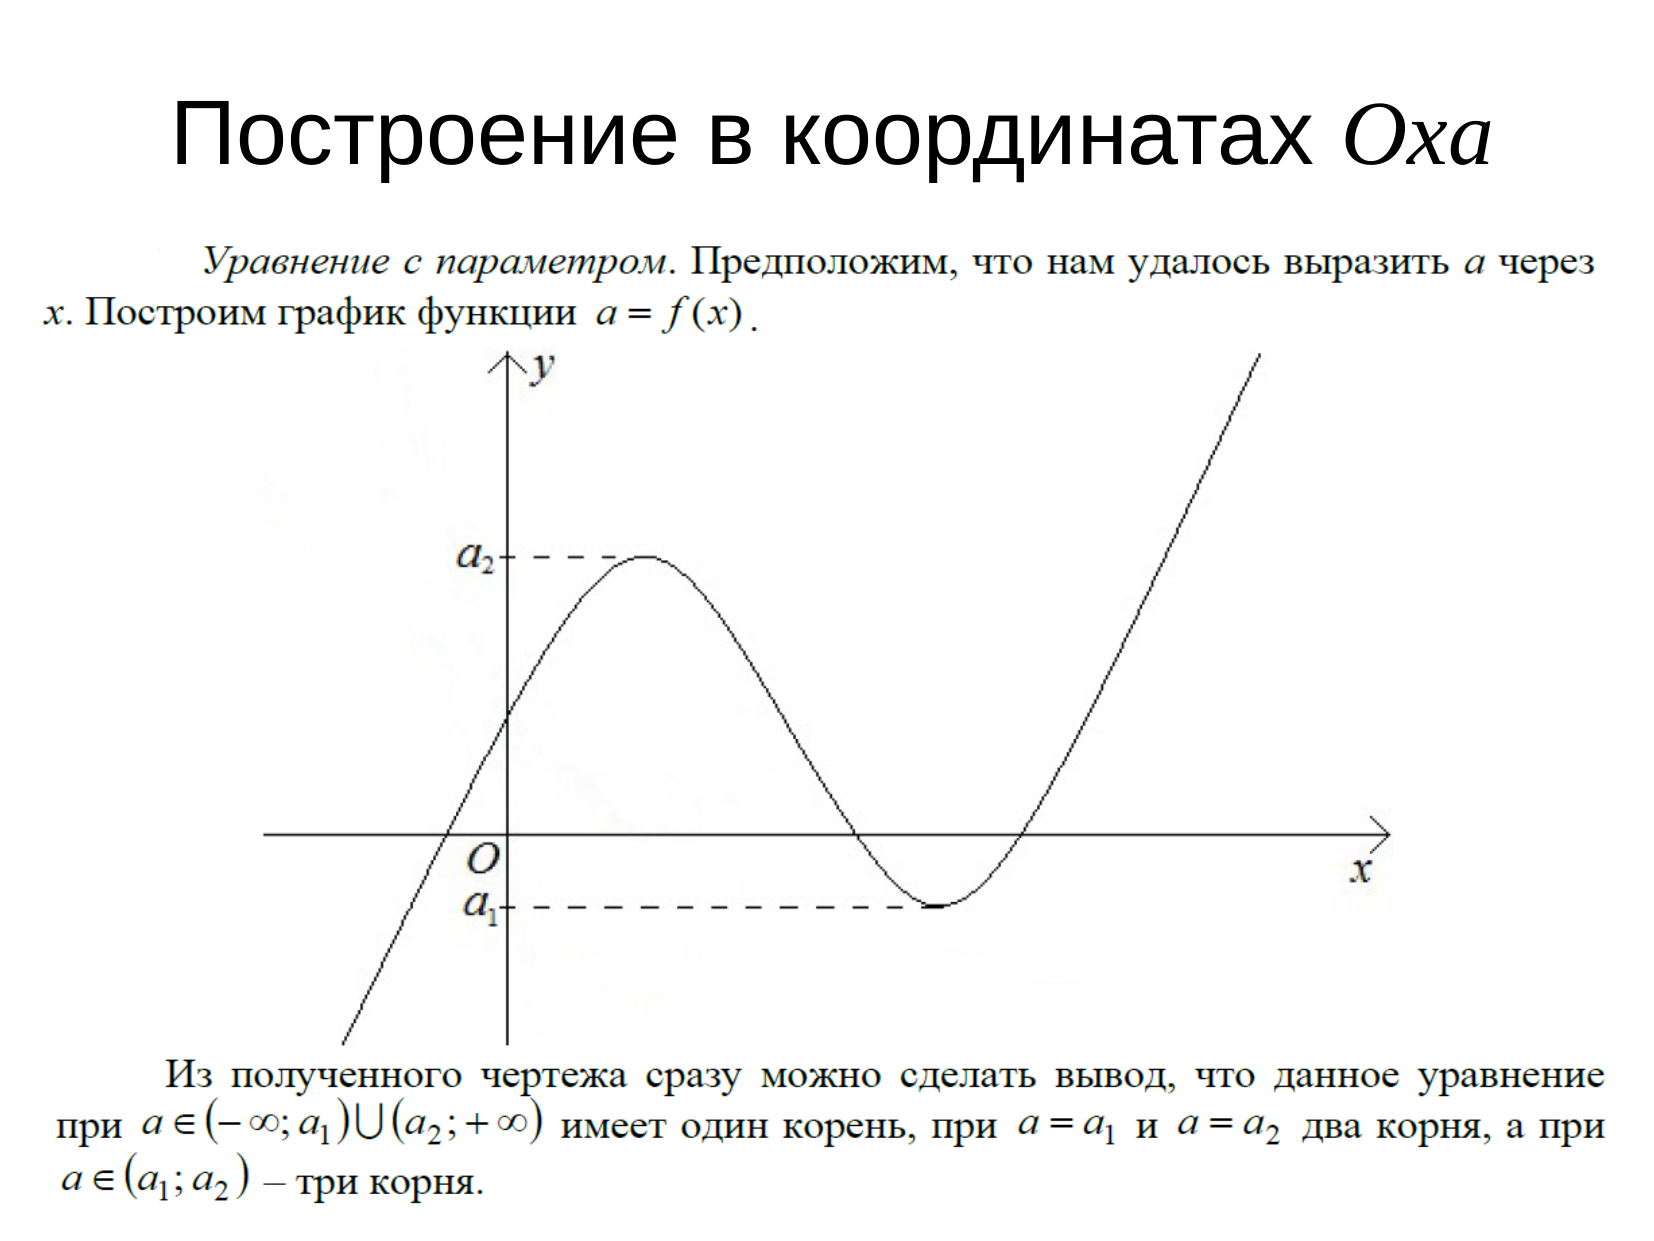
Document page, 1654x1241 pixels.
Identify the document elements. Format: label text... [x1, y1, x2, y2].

title Построение в координатах Oxa [88, 29, 1577, 236]
picture [29, 236, 1625, 1211]
